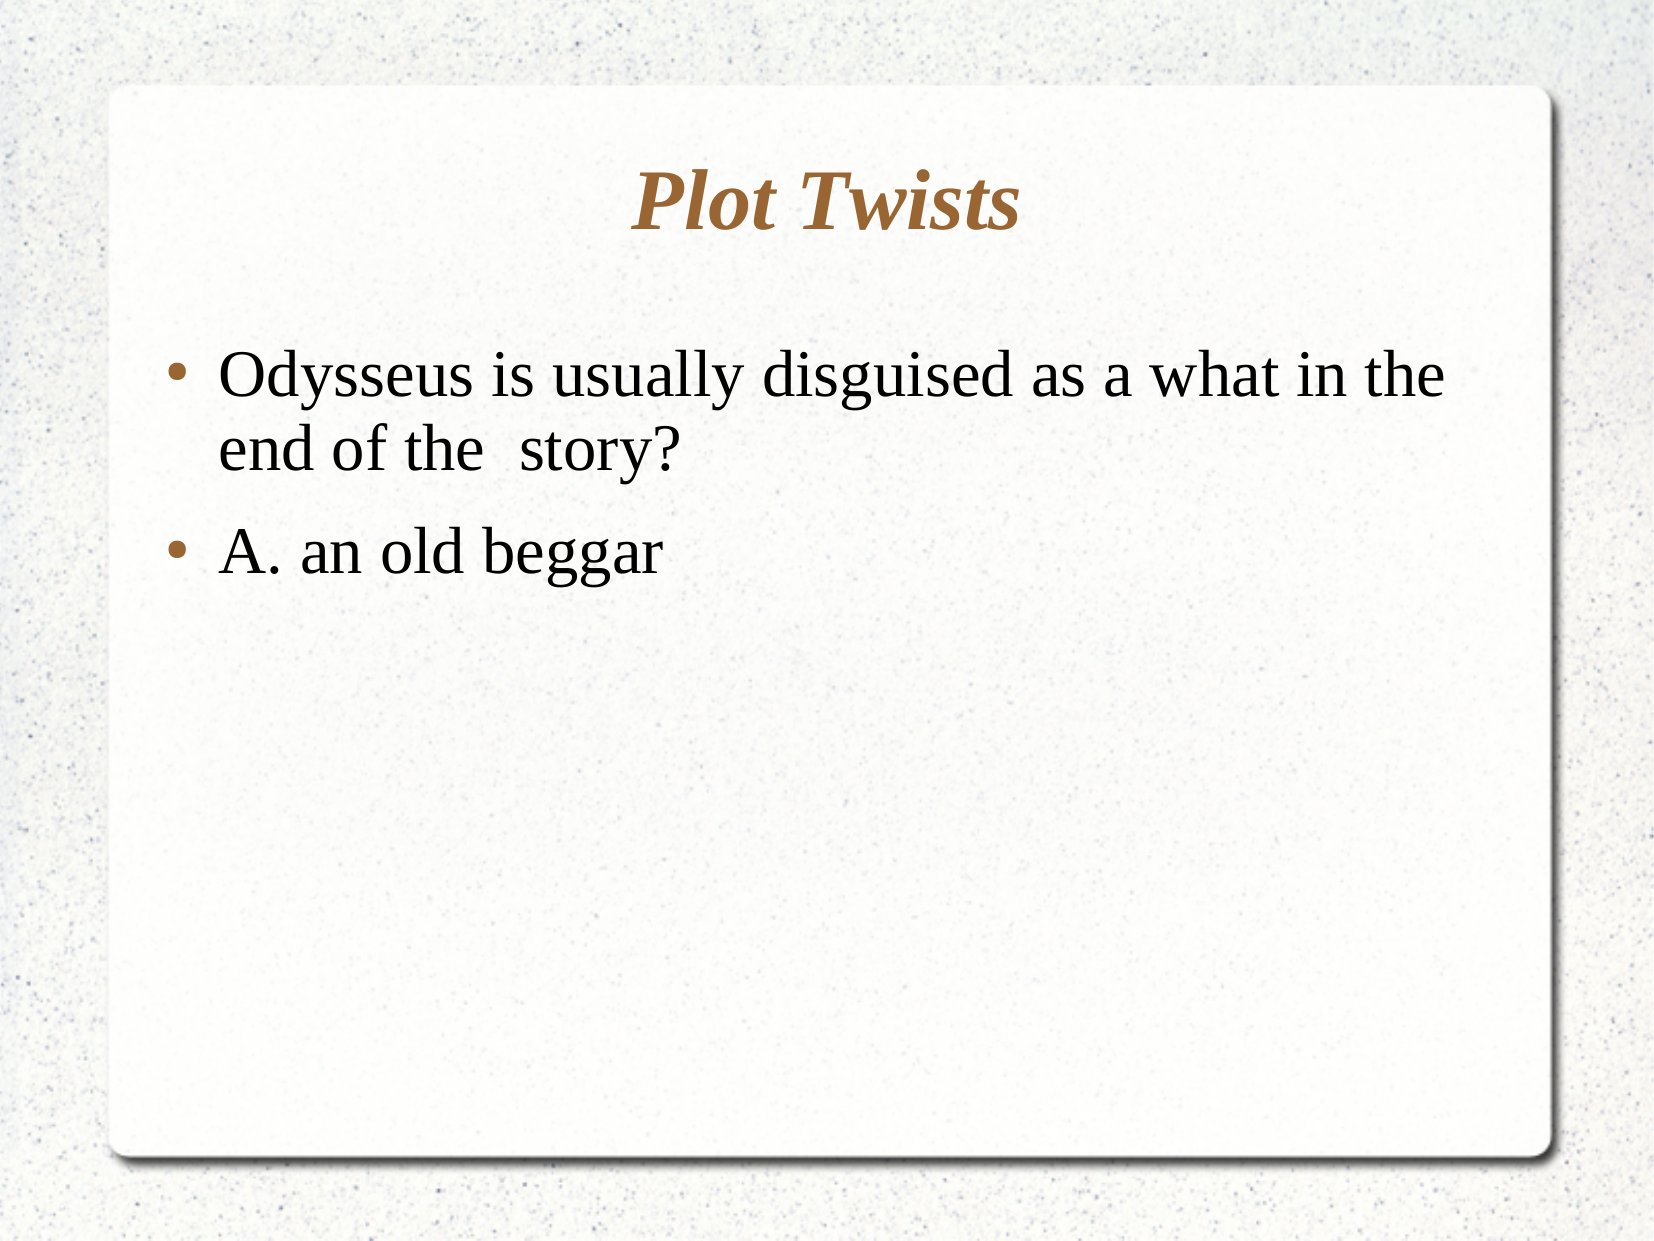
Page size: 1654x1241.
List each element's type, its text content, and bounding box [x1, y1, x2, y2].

title Plot Twists [118, 96, 1536, 304]
picture [0, 0, 1654, 1241]
list Odysseus is usually disguised as a what in the end of the story? A. an old beggar [147, 336, 1506, 987]
